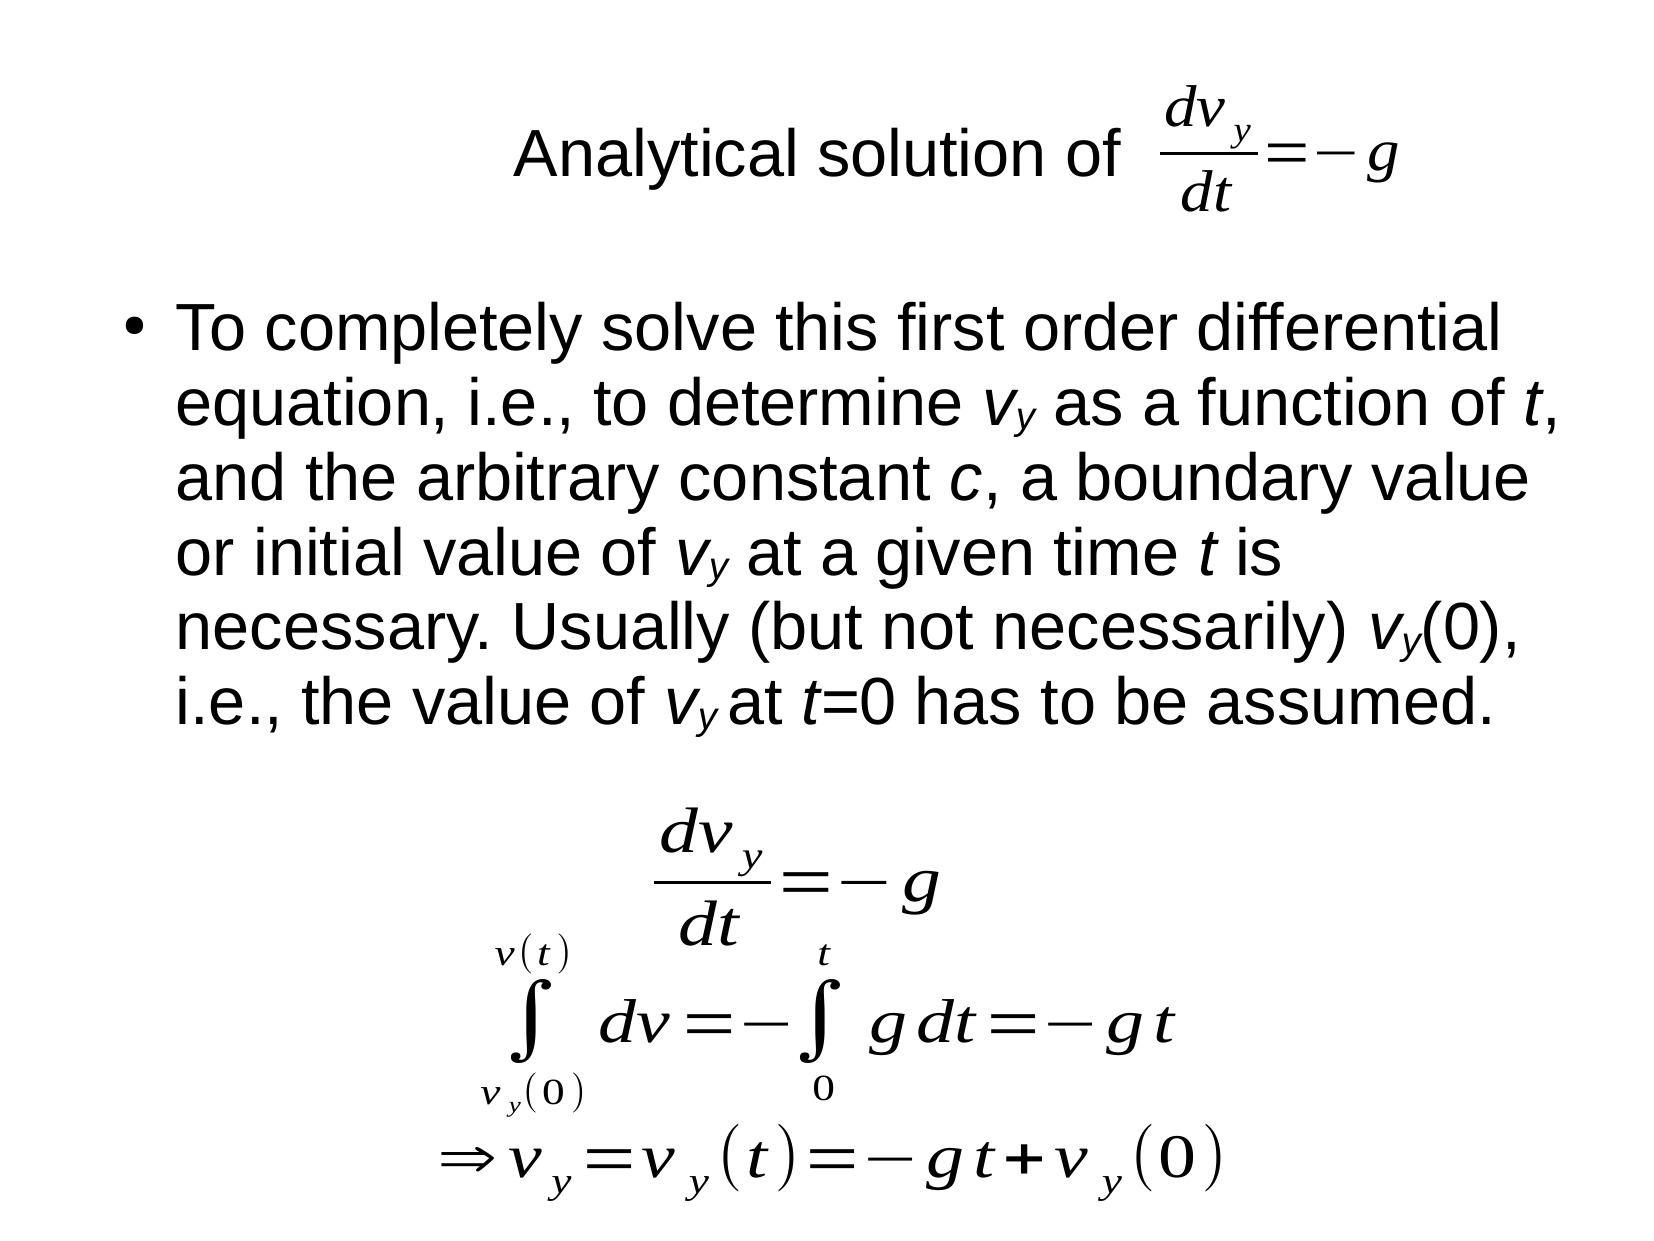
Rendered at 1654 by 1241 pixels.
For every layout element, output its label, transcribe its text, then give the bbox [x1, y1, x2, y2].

chart [1140, 75, 1416, 226]
chart [418, 796, 1246, 1201]
title Analytical solution of [82, 49, 1571, 257]
list To completely solve this first order differential equation, i.e., to determine vy as a function of t, and the arbitrary constant c, a boundary value or initial value of vy at a given time t is necessary. Usually (but not necessarily) vy(0), i.e., the value of vy at t=0 has to be assumed. [105, 290, 1571, 1096]
